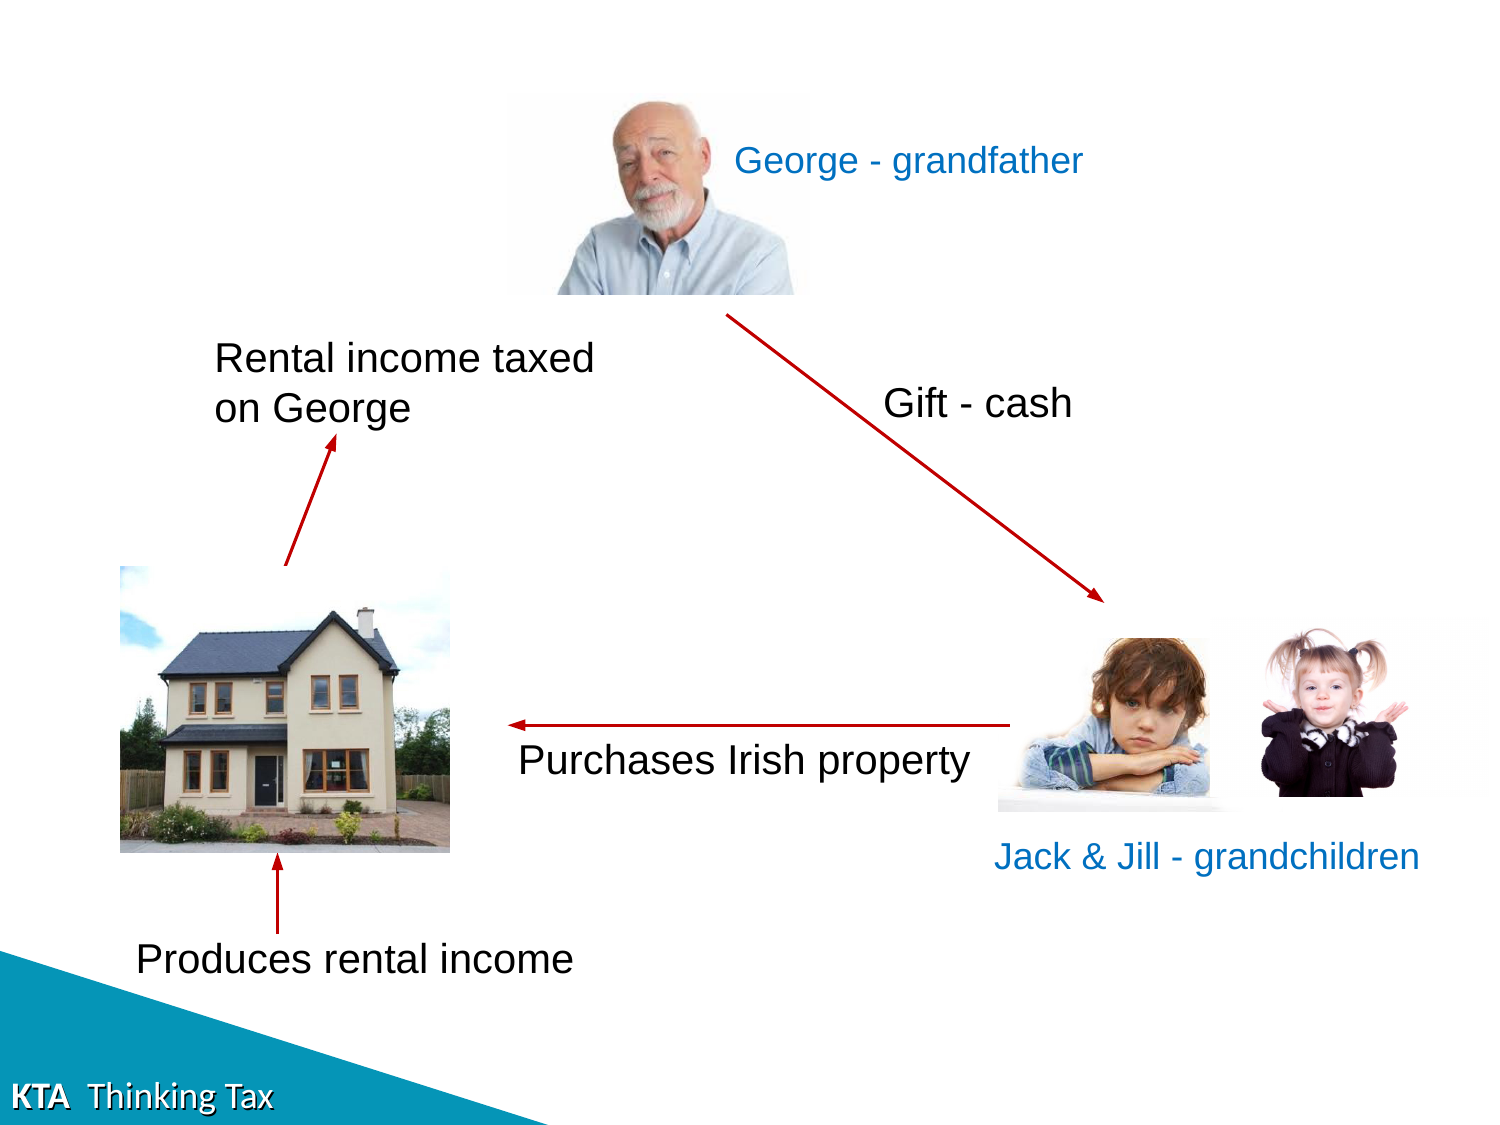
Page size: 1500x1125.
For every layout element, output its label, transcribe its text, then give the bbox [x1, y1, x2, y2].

text_box Jack & Jill - grandchildren [979, 824, 1500, 886]
text_box Gift - cash [868, 367, 1254, 434]
text_box Purchases Irish property [502, 725, 1015, 791]
picture [120, 566, 450, 853]
text_box George - grandfather [719, 128, 1211, 190]
text_box Produces rental income [120, 924, 659, 990]
text_box Rental income taxed on George [199, 323, 649, 440]
picture [507, 93, 810, 295]
picture [998, 617, 1489, 812]
